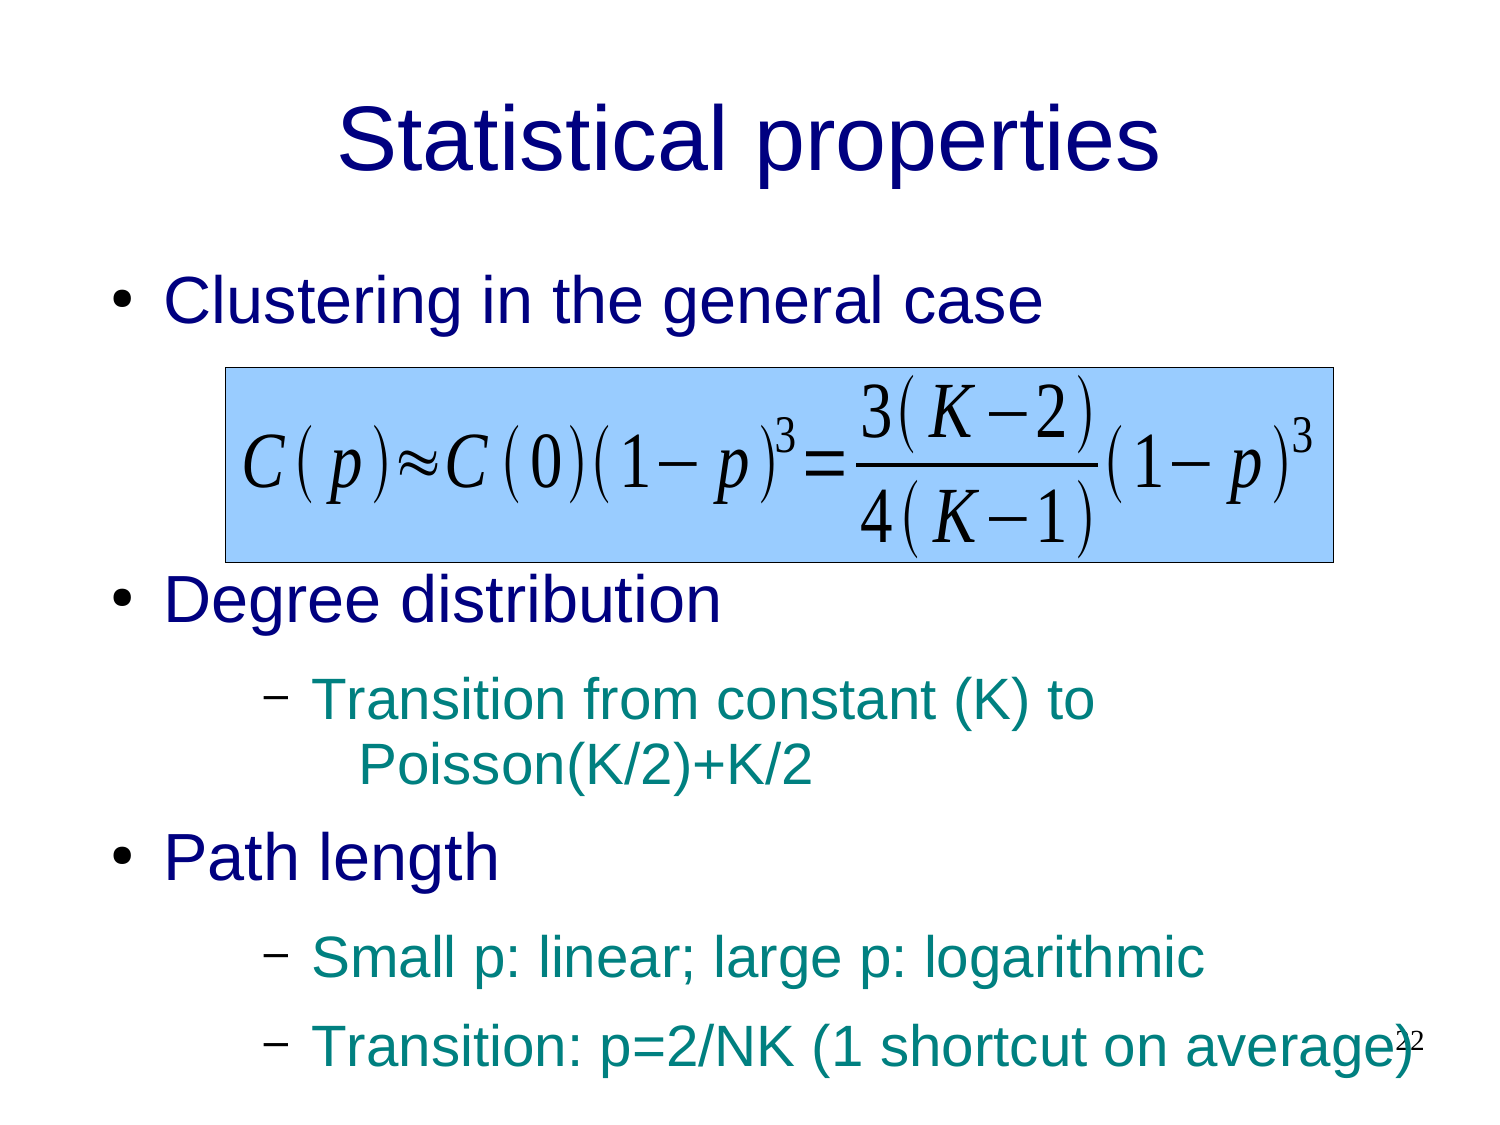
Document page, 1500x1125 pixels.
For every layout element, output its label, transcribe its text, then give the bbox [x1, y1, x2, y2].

list Clustering in the general case [74, 263, 1425, 376]
list Degree distribution Transition from constant (K) to Poisson(K/2)+K/2 Path length Small p: linear; large p: logarithmic Transition: p=2/NK (1 shortcut on average) [75, 562, 1426, 1079]
chart [225, 376, 1334, 562]
title Statistical properties [74, 44, 1425, 233]
